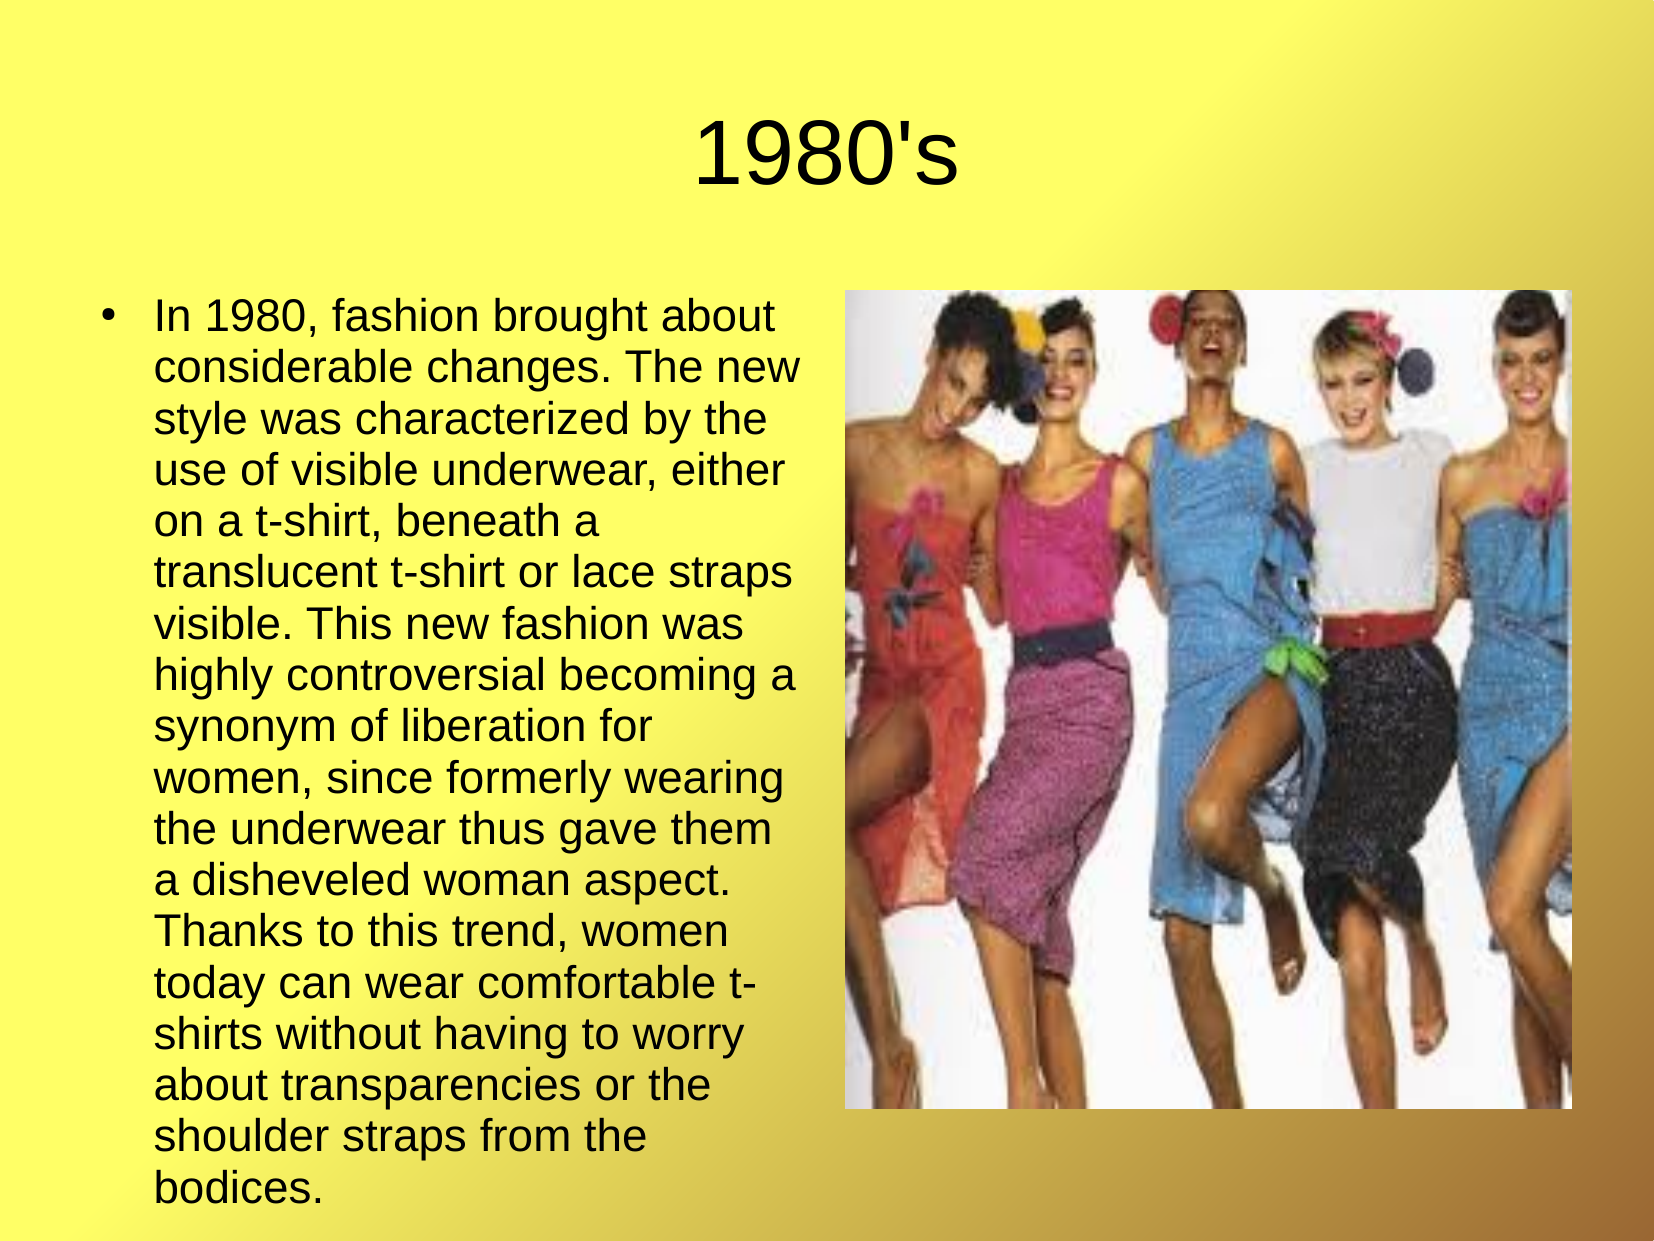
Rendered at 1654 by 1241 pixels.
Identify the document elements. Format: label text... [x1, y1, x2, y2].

picture [845, 290, 1572, 1109]
title 1980's [82, 49, 1571, 257]
list In 1980, fashion brought about considerable changes. The new style was characterized by the use of visible underwear, either on a t-shirt, beneath a translucent t-shirt or lace straps visible. This new fashion was highly controversial becoming a synonym of liberation for women, since formerly wearing the underwear thus gave them a disheveled woman aspect. Thanks to this trend, women today can wear comfortable t-shirts without having to worry about transparencies or the shoulder straps from the bodices. [82, 290, 809, 1209]
